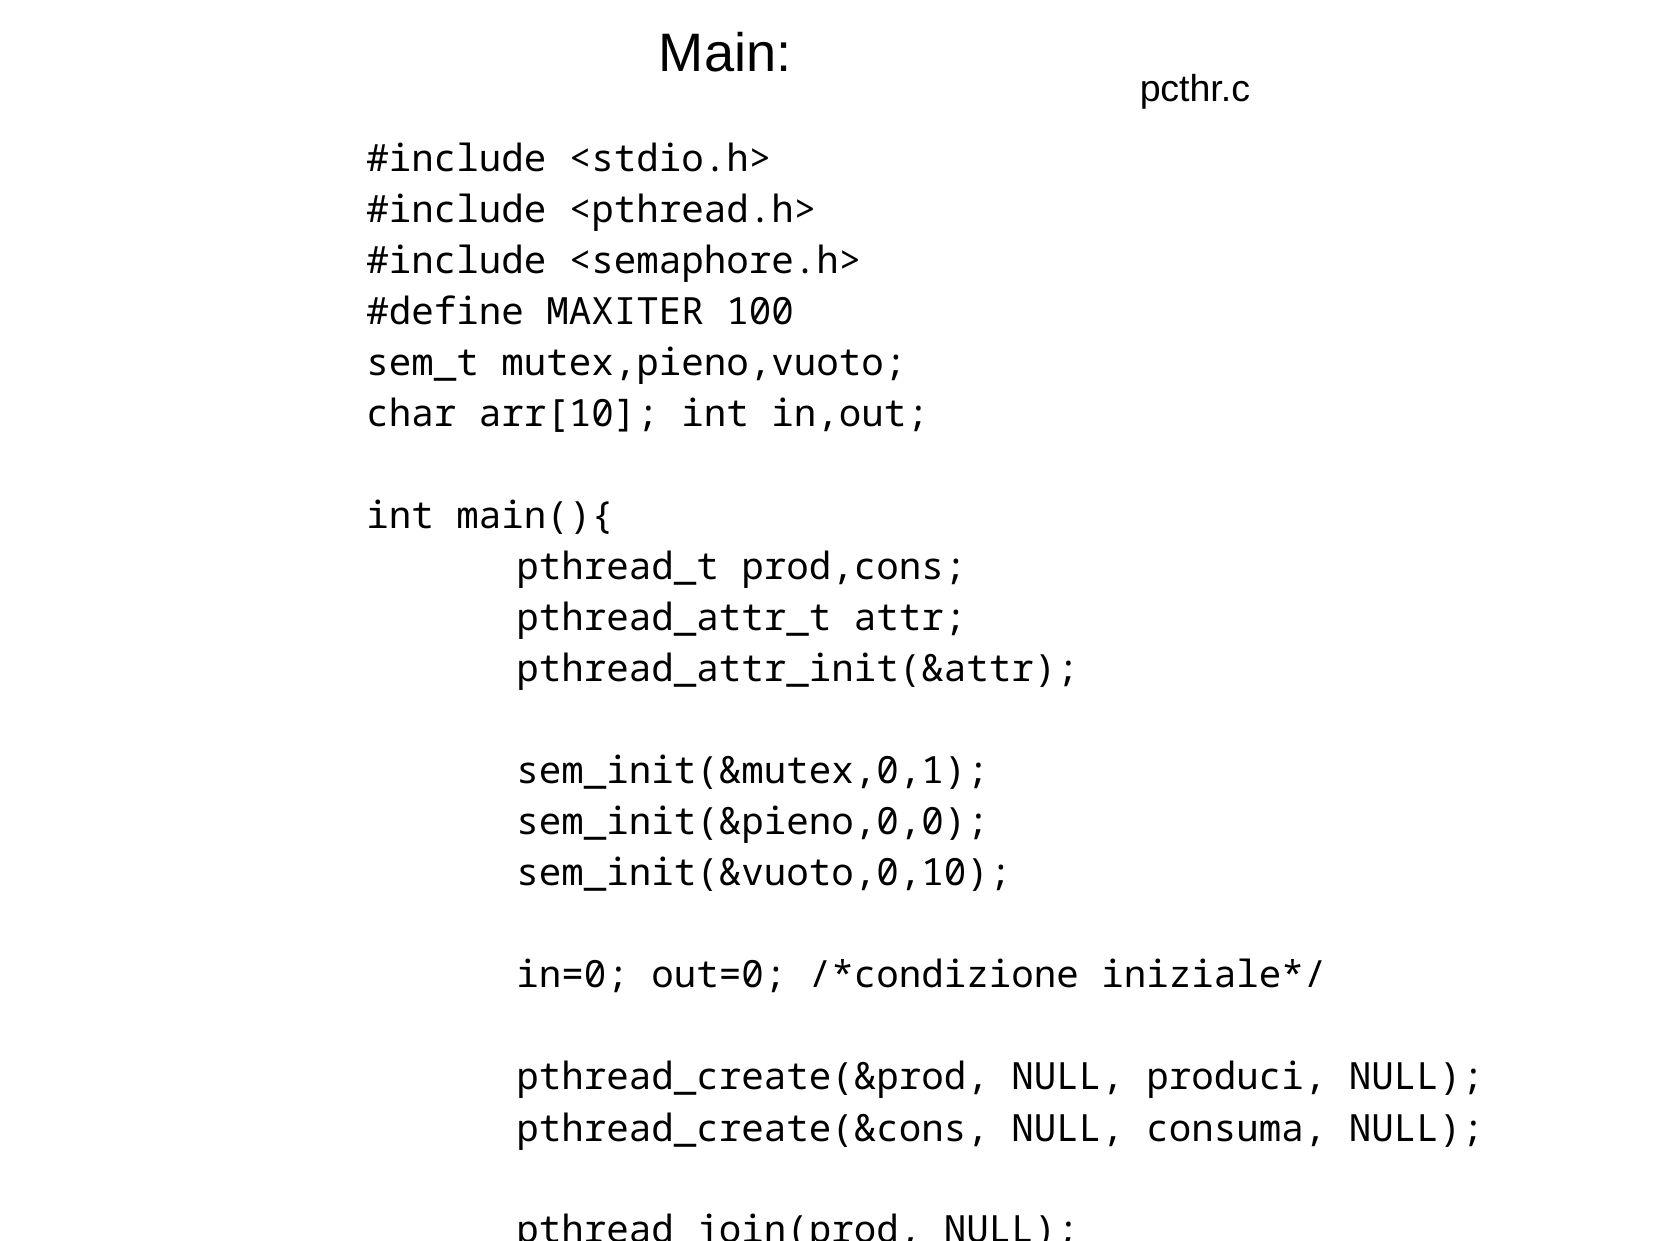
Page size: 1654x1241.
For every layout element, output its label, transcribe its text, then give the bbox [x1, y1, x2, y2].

text_box #include <stdio.h> #include <pthread.h> #include <semaphore.h> #define MAXITER 100 sem_t mutex,pieno,vuoto; char arr[10]; int in,out; int main(){ pthread_t prod,cons; pthread_attr_t attr; pthread_attr_init(&attr); sem_init(&mutex,0,1); sem_init(&pieno,0,0); sem_init(&vuoto,0,10); in=0; out=0; /*condizione iniziale*/ pthread_create(&prod, NULL, produci, NULL); pthread_create(&cons, NULL, consuma, NULL); pthread_join(prod, NULL); pthread_join(cons, NULL); return 0; } [351, 124, 1555, 1241]
text_box pcthr.c [1125, 60, 1381, 159]
text_box Main: [644, 15, 906, 138]
